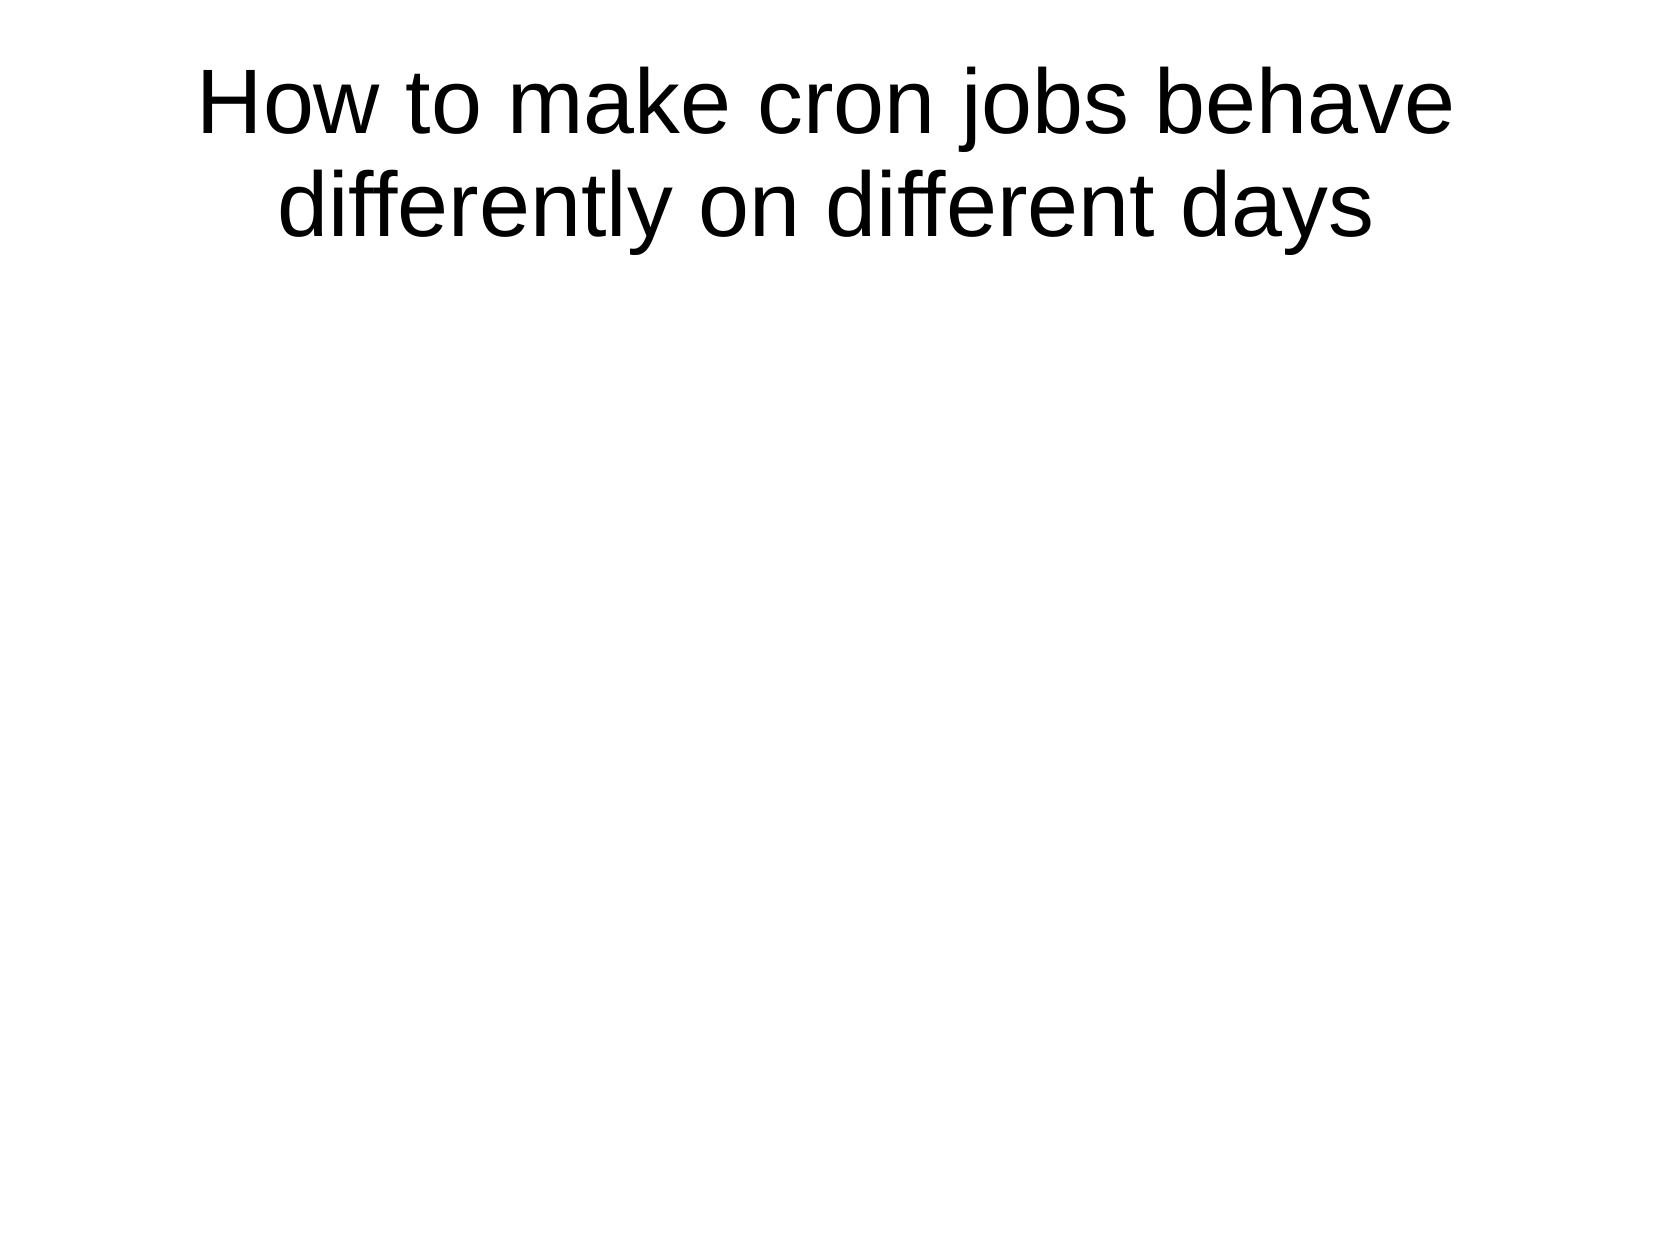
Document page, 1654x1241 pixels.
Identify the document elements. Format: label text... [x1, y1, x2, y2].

title How to make cron jobs behave differently on different days [82, 50, 1571, 256]
